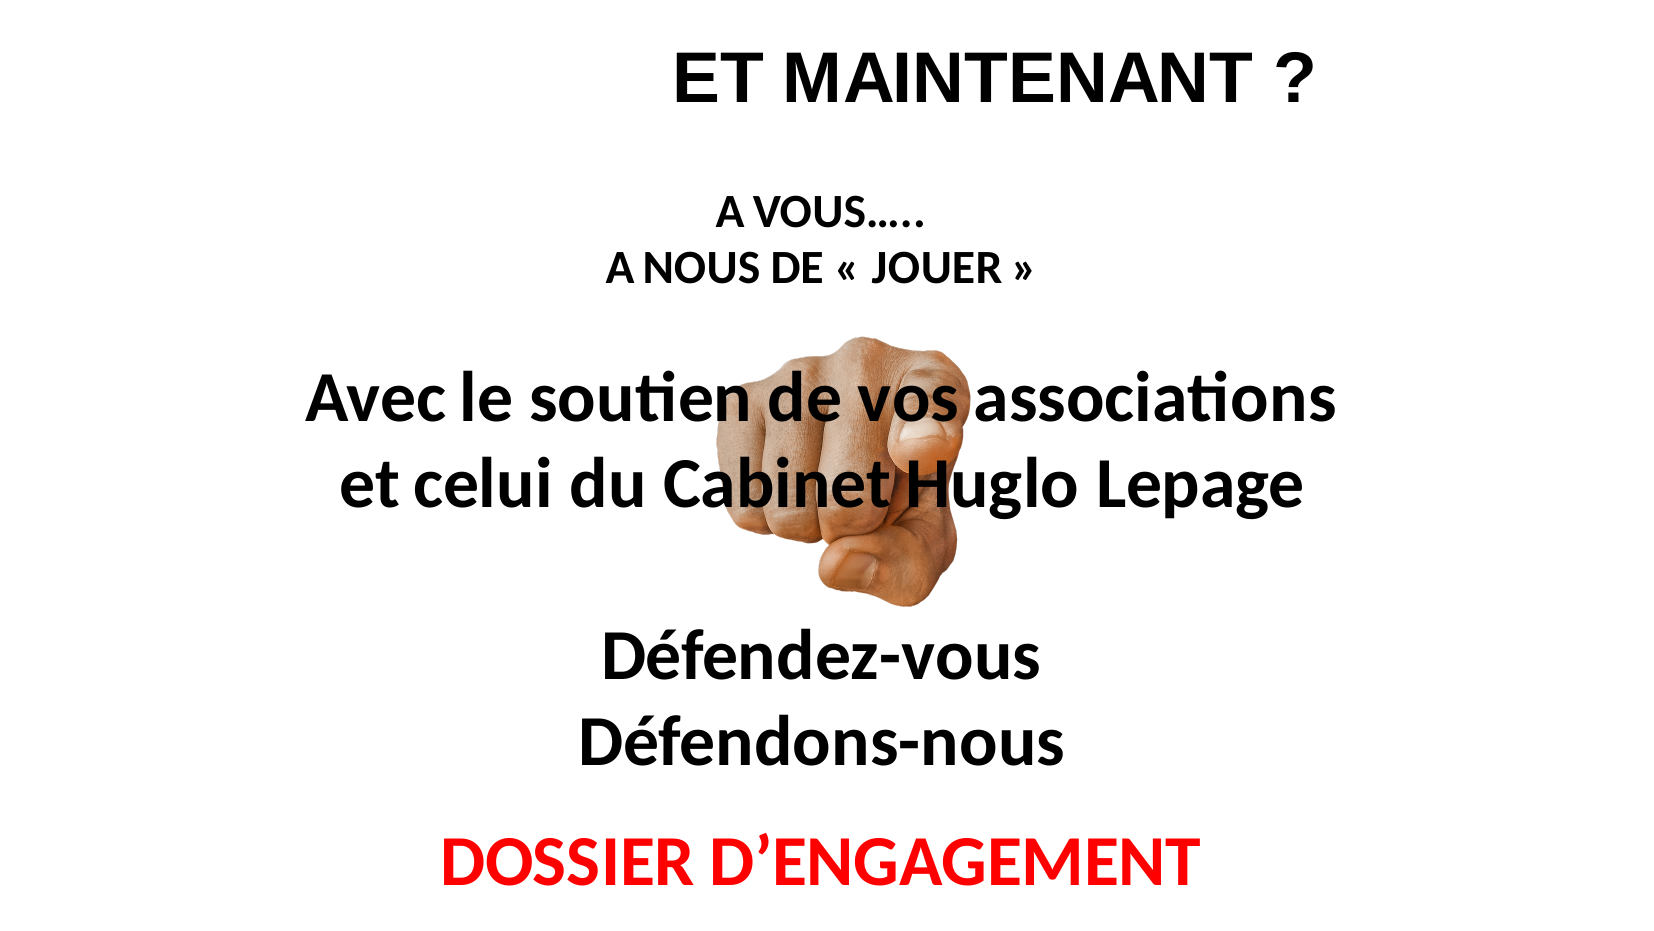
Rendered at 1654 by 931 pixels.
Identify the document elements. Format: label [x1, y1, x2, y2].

picture [163, 10, 1521, 918]
